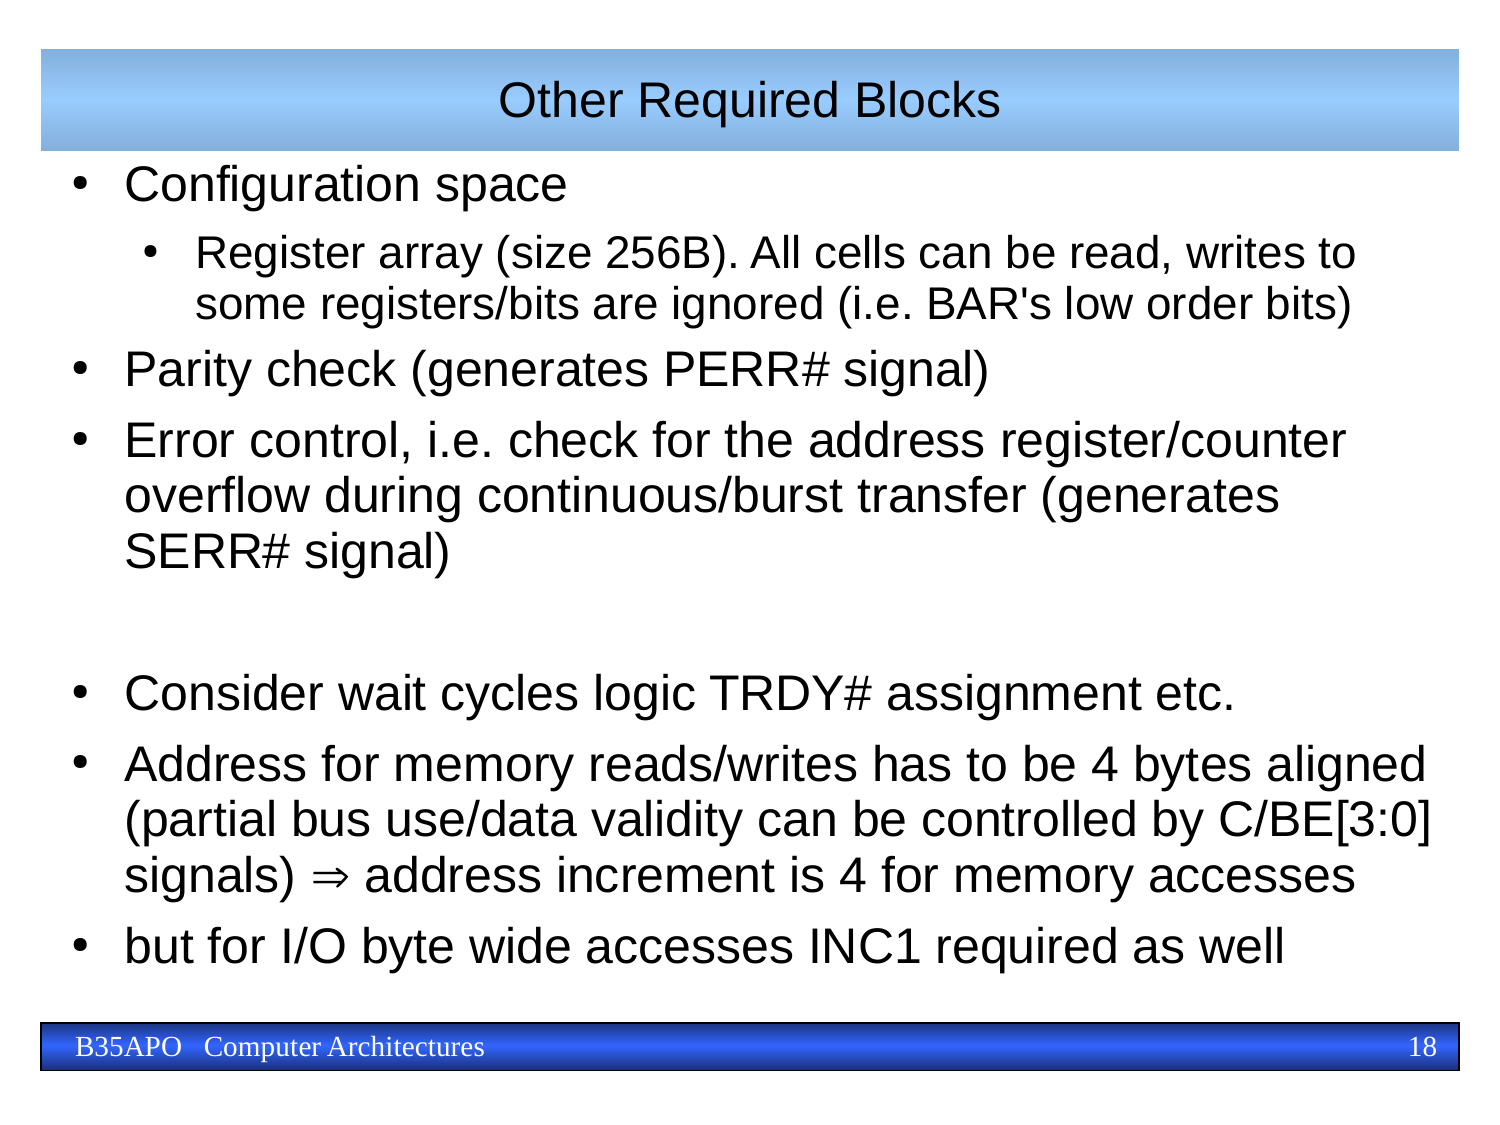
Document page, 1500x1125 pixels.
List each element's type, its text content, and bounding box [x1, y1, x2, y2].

list Configuration space Register array (size 256B). All cells can be read, writes to some registers/bits are ignored (i.e. BAR's low order bits) Parity check (generates PERR# signal) Error control, i.e. check for the address register/counter overflow during continuous/burst transfer (generates SERR# signal) Consider wait cycles logic TRDY# assignment etc. Address for memory reads/writes has to be 4 bytes aligned (partial bus use/data validity can be controlled by C/BE[3:0] signals) ⇒ address increment is 4 for memory accesses but for I/O byte wide accesses INC1 required as well [53, 156, 1450, 1017]
title Other Required Blocks [41, 49, 1459, 151]
